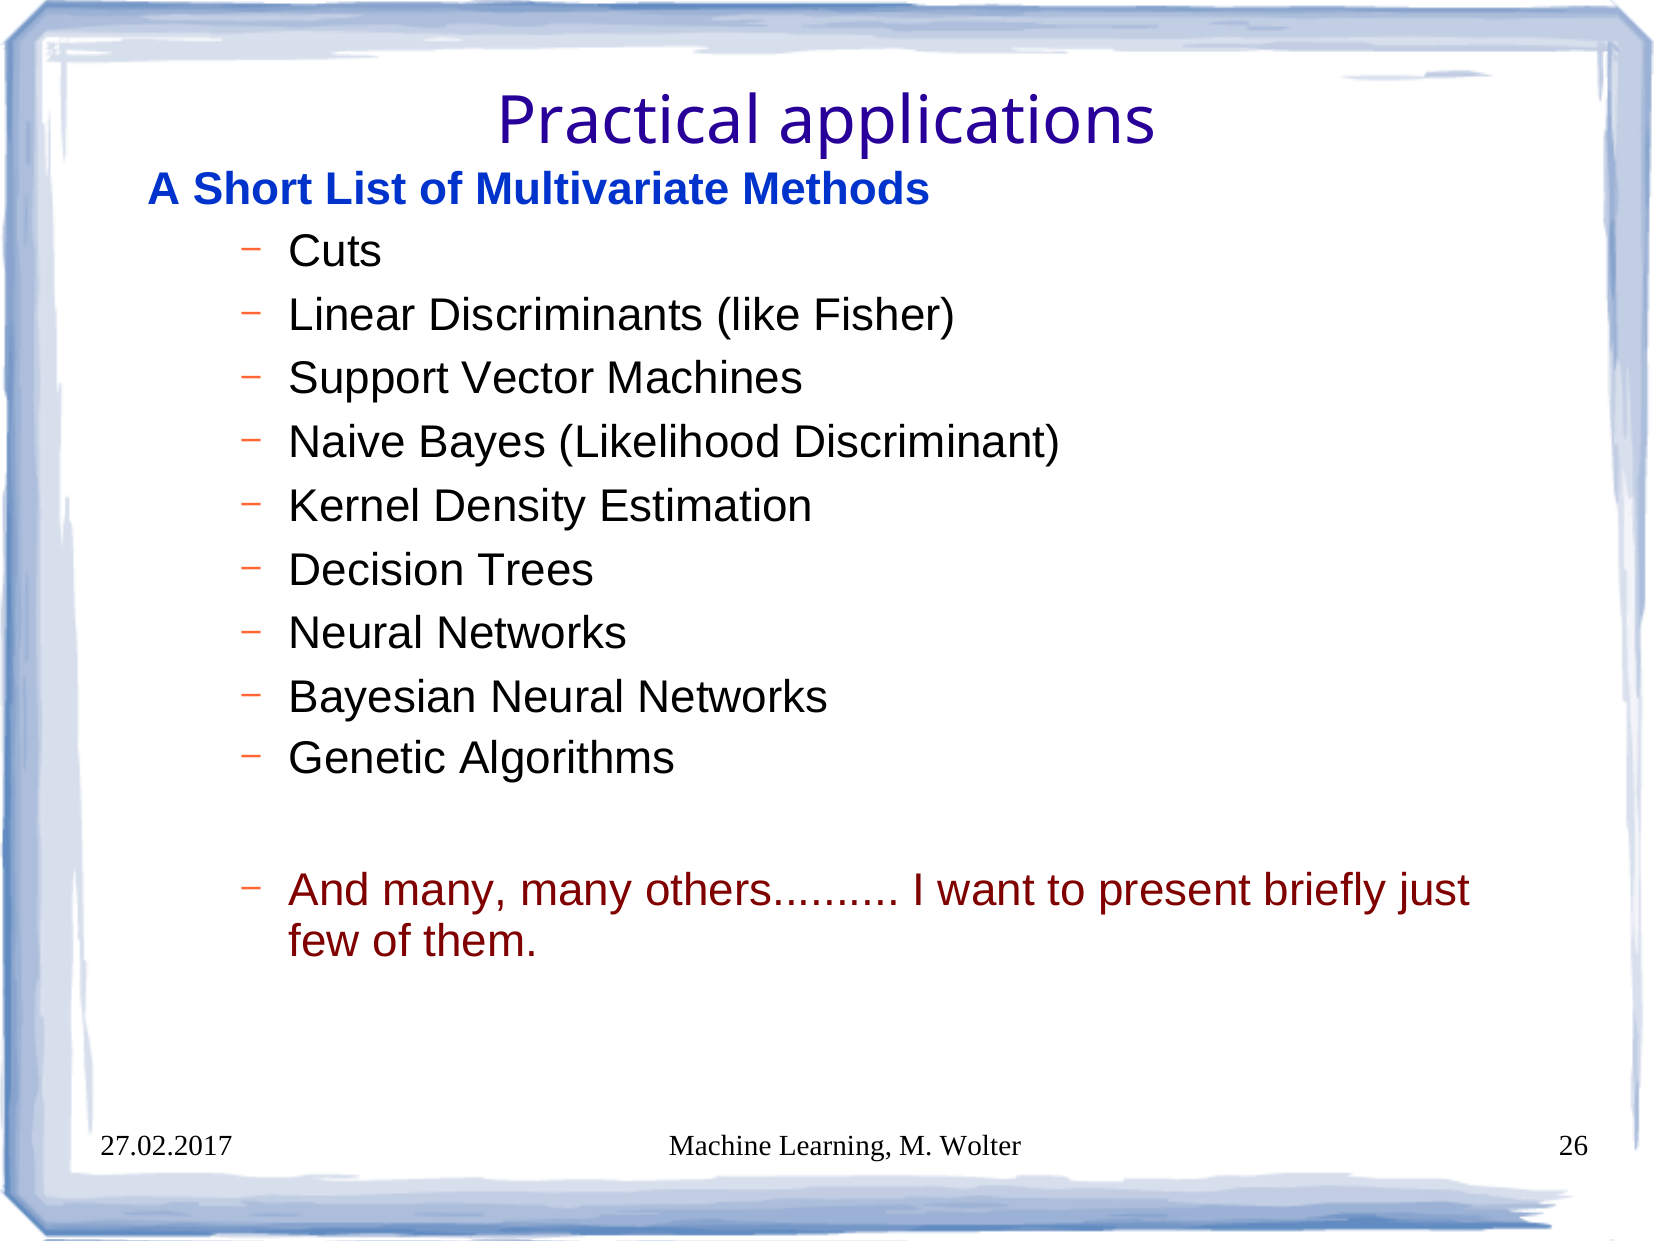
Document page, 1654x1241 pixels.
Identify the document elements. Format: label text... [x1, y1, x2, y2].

picture [0, 0, 1654, 1241]
title Practical applications [124, 41, 1530, 193]
list A Short List of Multivariate Methods Cuts Linear Discriminants (like Fisher) Support Vector Machines Naive Bayes (Likelihood Discriminant) Kernel Density Estimation Decision Trees Neural Networks Bayesian Neural Networks Genetic Algorithms And many, many others.......... I want to present briefly just few of them. [131, 163, 1538, 1099]
